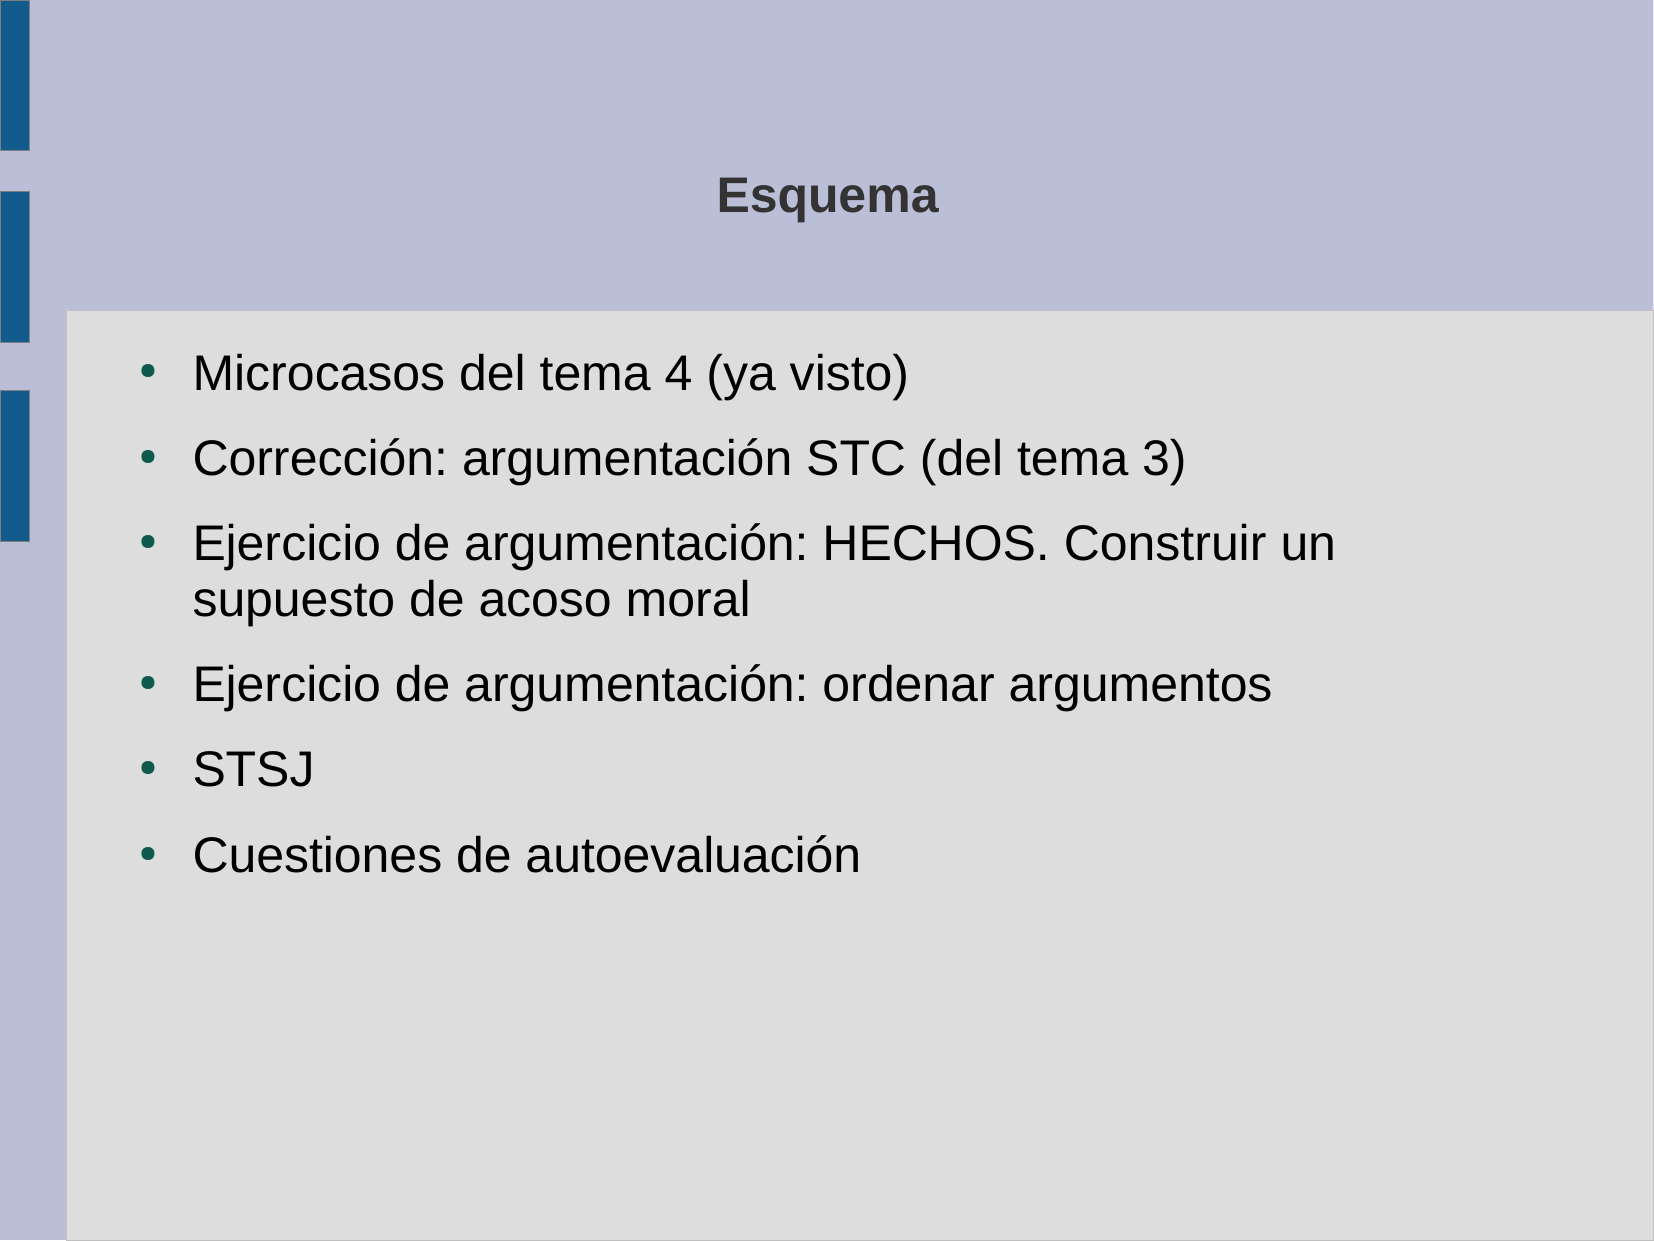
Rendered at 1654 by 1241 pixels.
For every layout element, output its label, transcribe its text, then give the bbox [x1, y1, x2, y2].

title Esquema [121, 91, 1534, 299]
list Microcasos del tema 4 (ya visto) Corrección: argumentación STC (del tema 3) Ejercicio de argumentación: HECHOS. Construir un supuesto de acoso moral Ejercicio de argumentación: ordenar argumentos STSJ Cuestiones de autoevaluación [121, 344, 1534, 1127]
